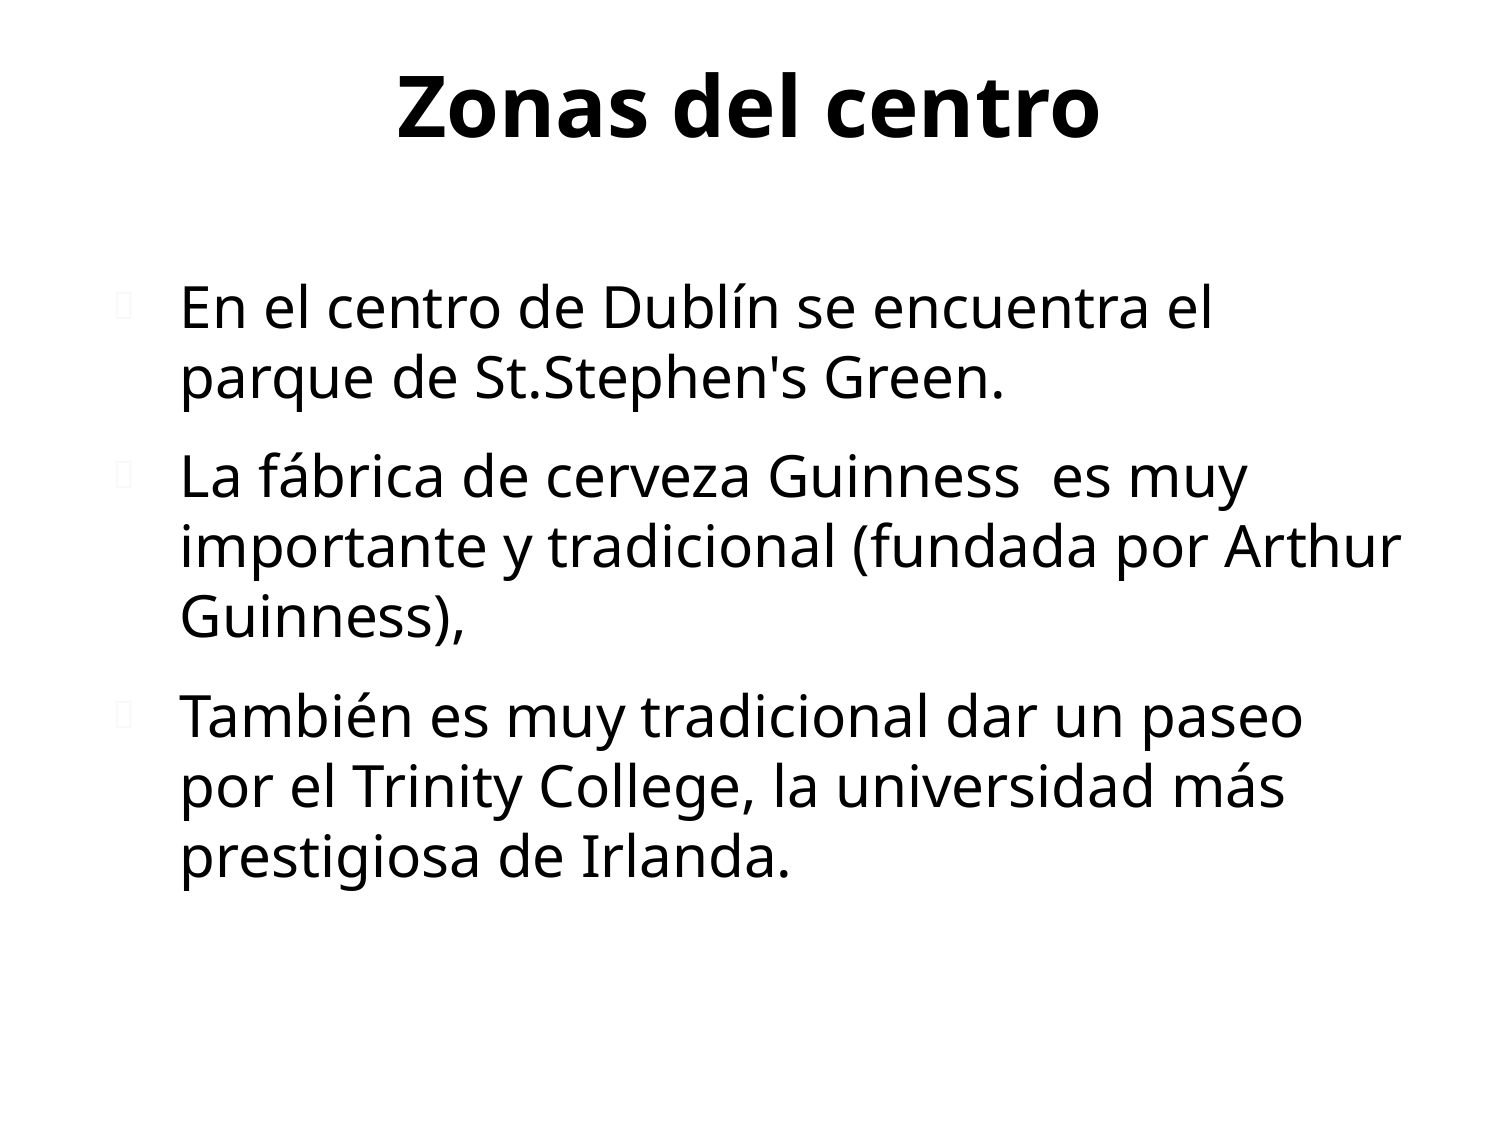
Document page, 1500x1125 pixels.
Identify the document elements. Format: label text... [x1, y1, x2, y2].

list En el centro de Dublín se encuentra el parque de St.Stephen's Green. La fábrica de cerveza Guinness es muy importante y tradicional (fundada por Arthur Guinness), También es muy tradicional dar un paseo por el Trinity College, la universidad más prestigiosa de Irlanda. [75, 262, 1425, 1035]
title Zonas del centro [75, 45, 1425, 233]
